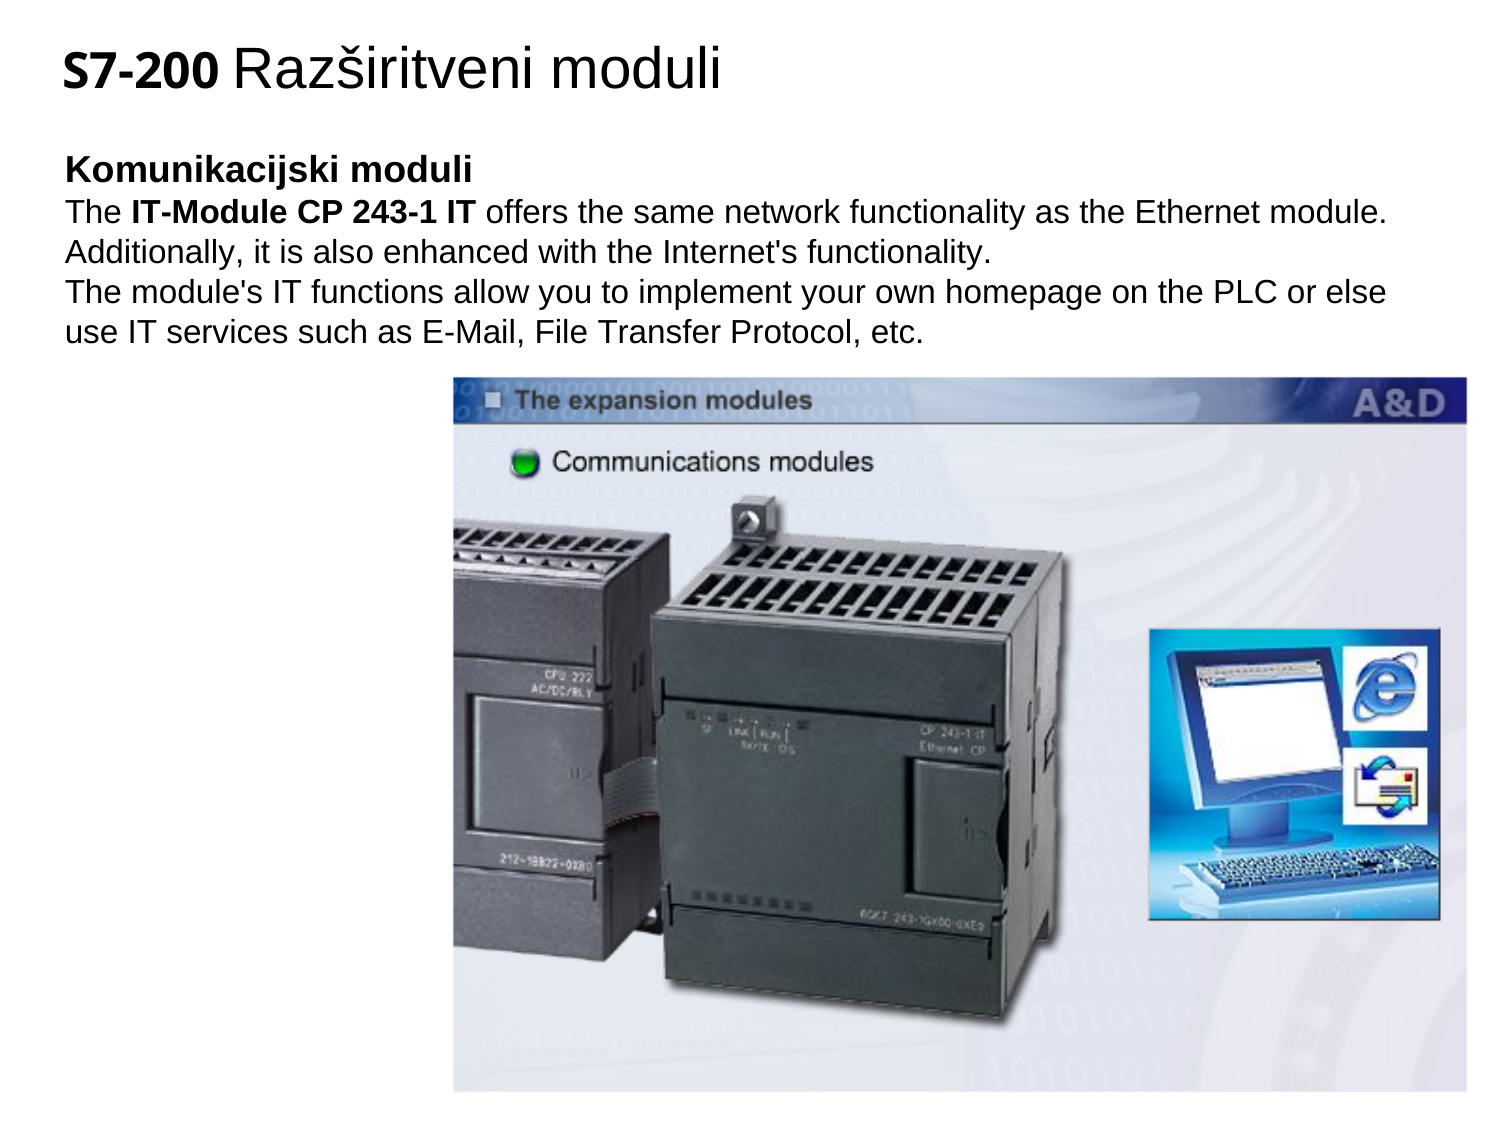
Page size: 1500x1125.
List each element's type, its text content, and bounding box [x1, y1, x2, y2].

picture [450, 374, 1471, 1096]
text_box S7-200 Razširitveni moduli [47, 22, 739, 108]
text_box Komunikacijski moduli The IT-Module CP 243-1 IT offers the same network functionality as the Ethernet module. Additionally, it is also enhanced with the Internet's functionality. The module's IT functions allow you to implement your own homepage on the PLC or else use IT services such as E-Mail, File Transfer Protocol, etc. [50, 137, 1463, 358]
